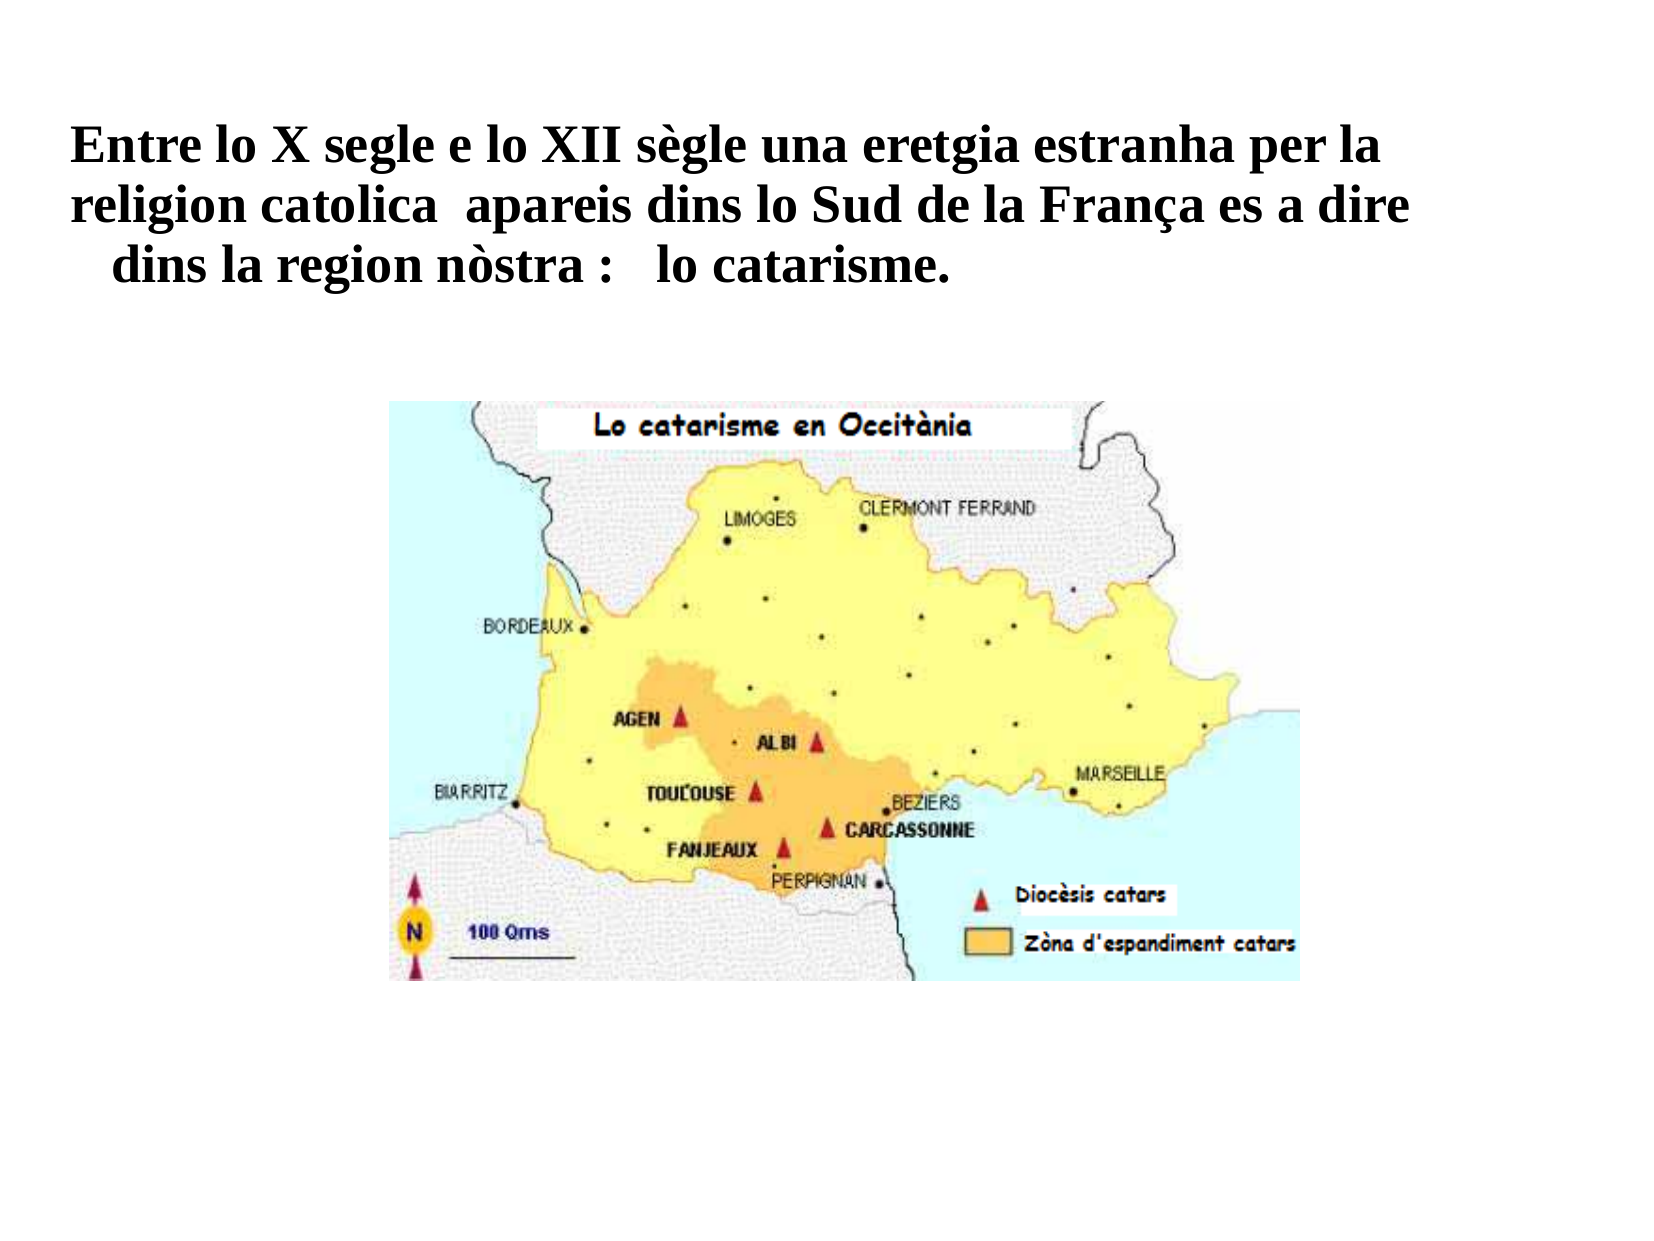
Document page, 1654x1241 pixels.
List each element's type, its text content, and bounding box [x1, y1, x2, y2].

list Entre lo X segle e lo XII sègle una eretgia estranha per la religion catolica apareis dins lo Sud de la França es a dire dins la region nòstra : lo catarisme. [70, 114, 1560, 934]
picture [389, 401, 1300, 981]
